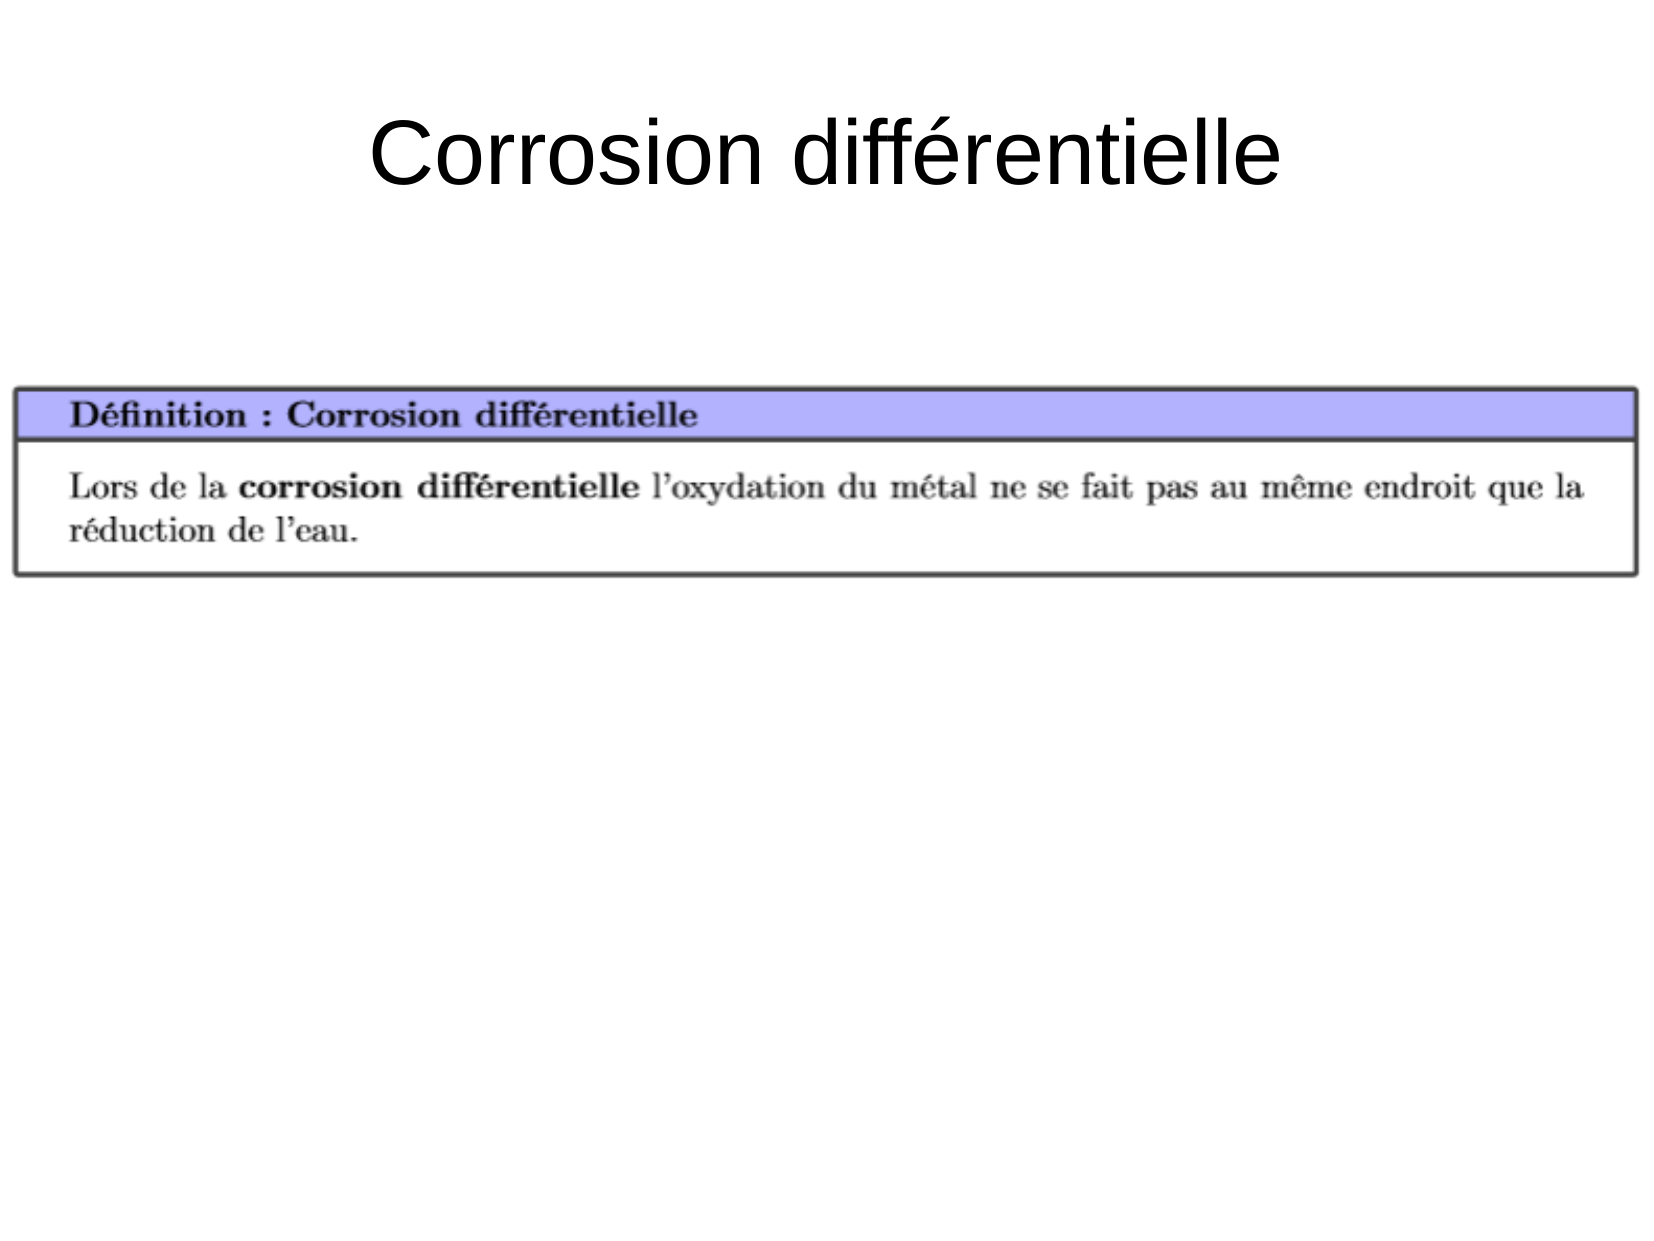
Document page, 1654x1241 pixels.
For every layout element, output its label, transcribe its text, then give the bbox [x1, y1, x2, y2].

picture [0, 373, 1654, 591]
title Corrosion différentielle [82, 49, 1571, 257]
